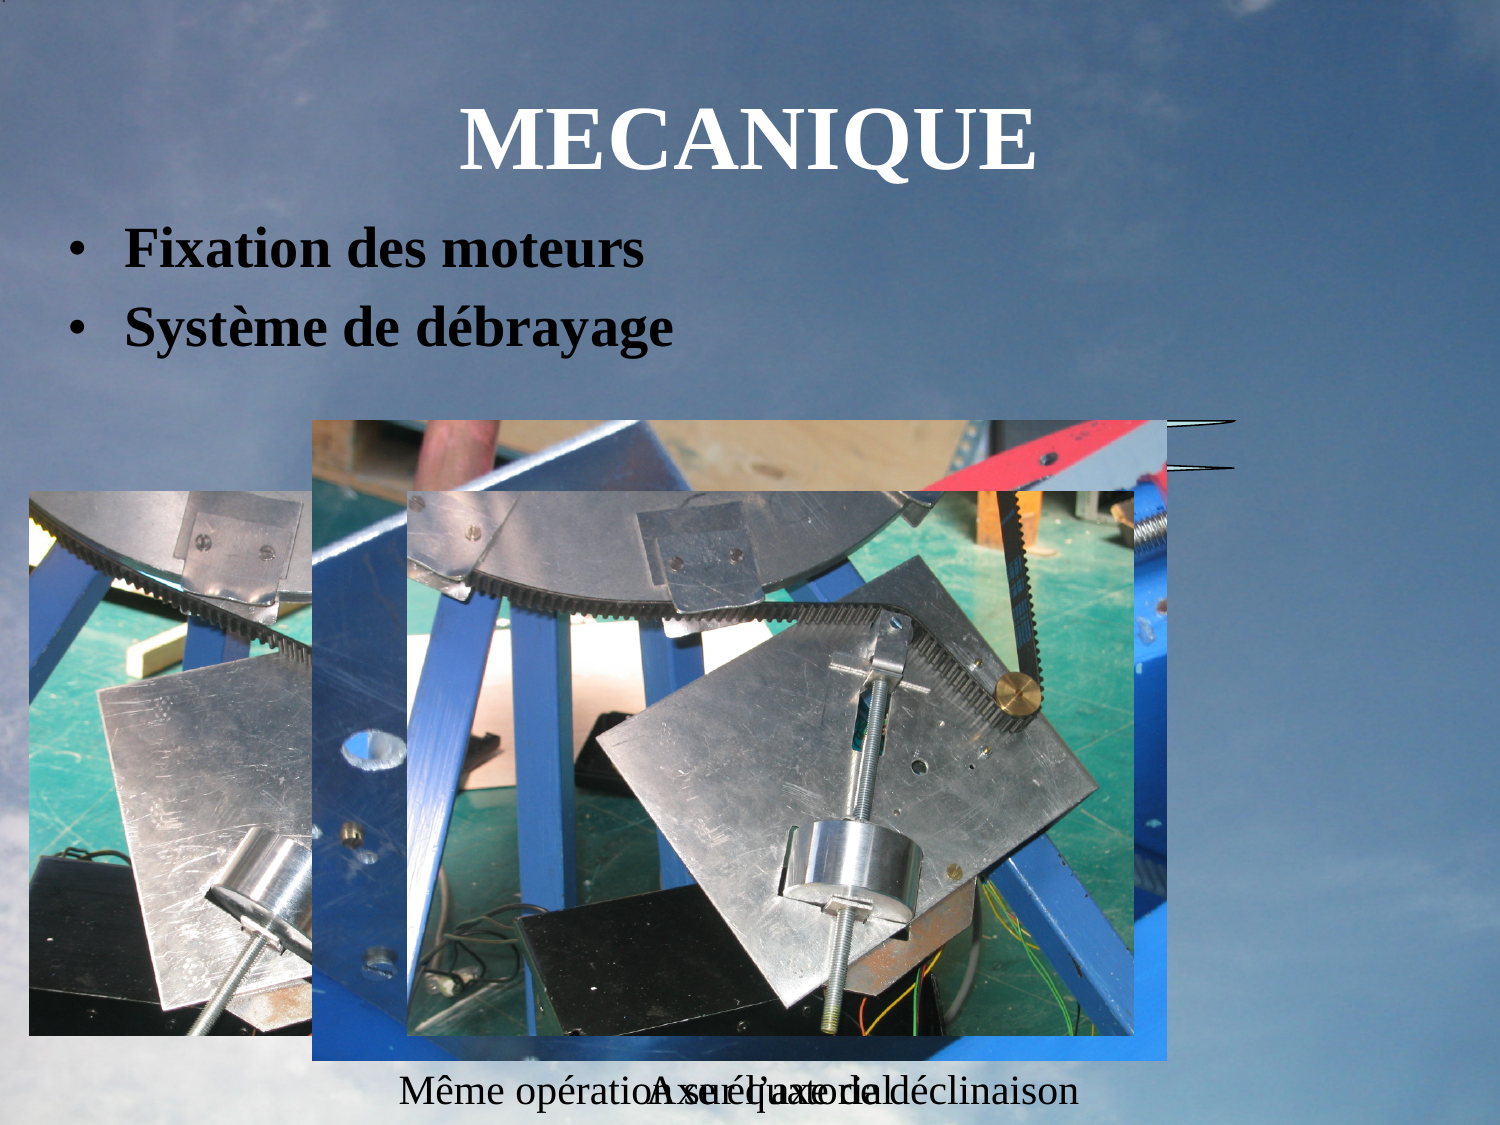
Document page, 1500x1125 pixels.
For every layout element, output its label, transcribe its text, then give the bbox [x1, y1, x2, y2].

list Fixation des moteurs Système de débrayage [53, 207, 1081, 397]
picture [0, 0, 1500, 1125]
title MECANIQUE [75, 45, 1426, 233]
text_box Même opération sur l’axe de déclinaison [383, 1061, 1096, 1122]
text_box [1167, 465, 1235, 471]
text_box [1167, 420, 1235, 427]
